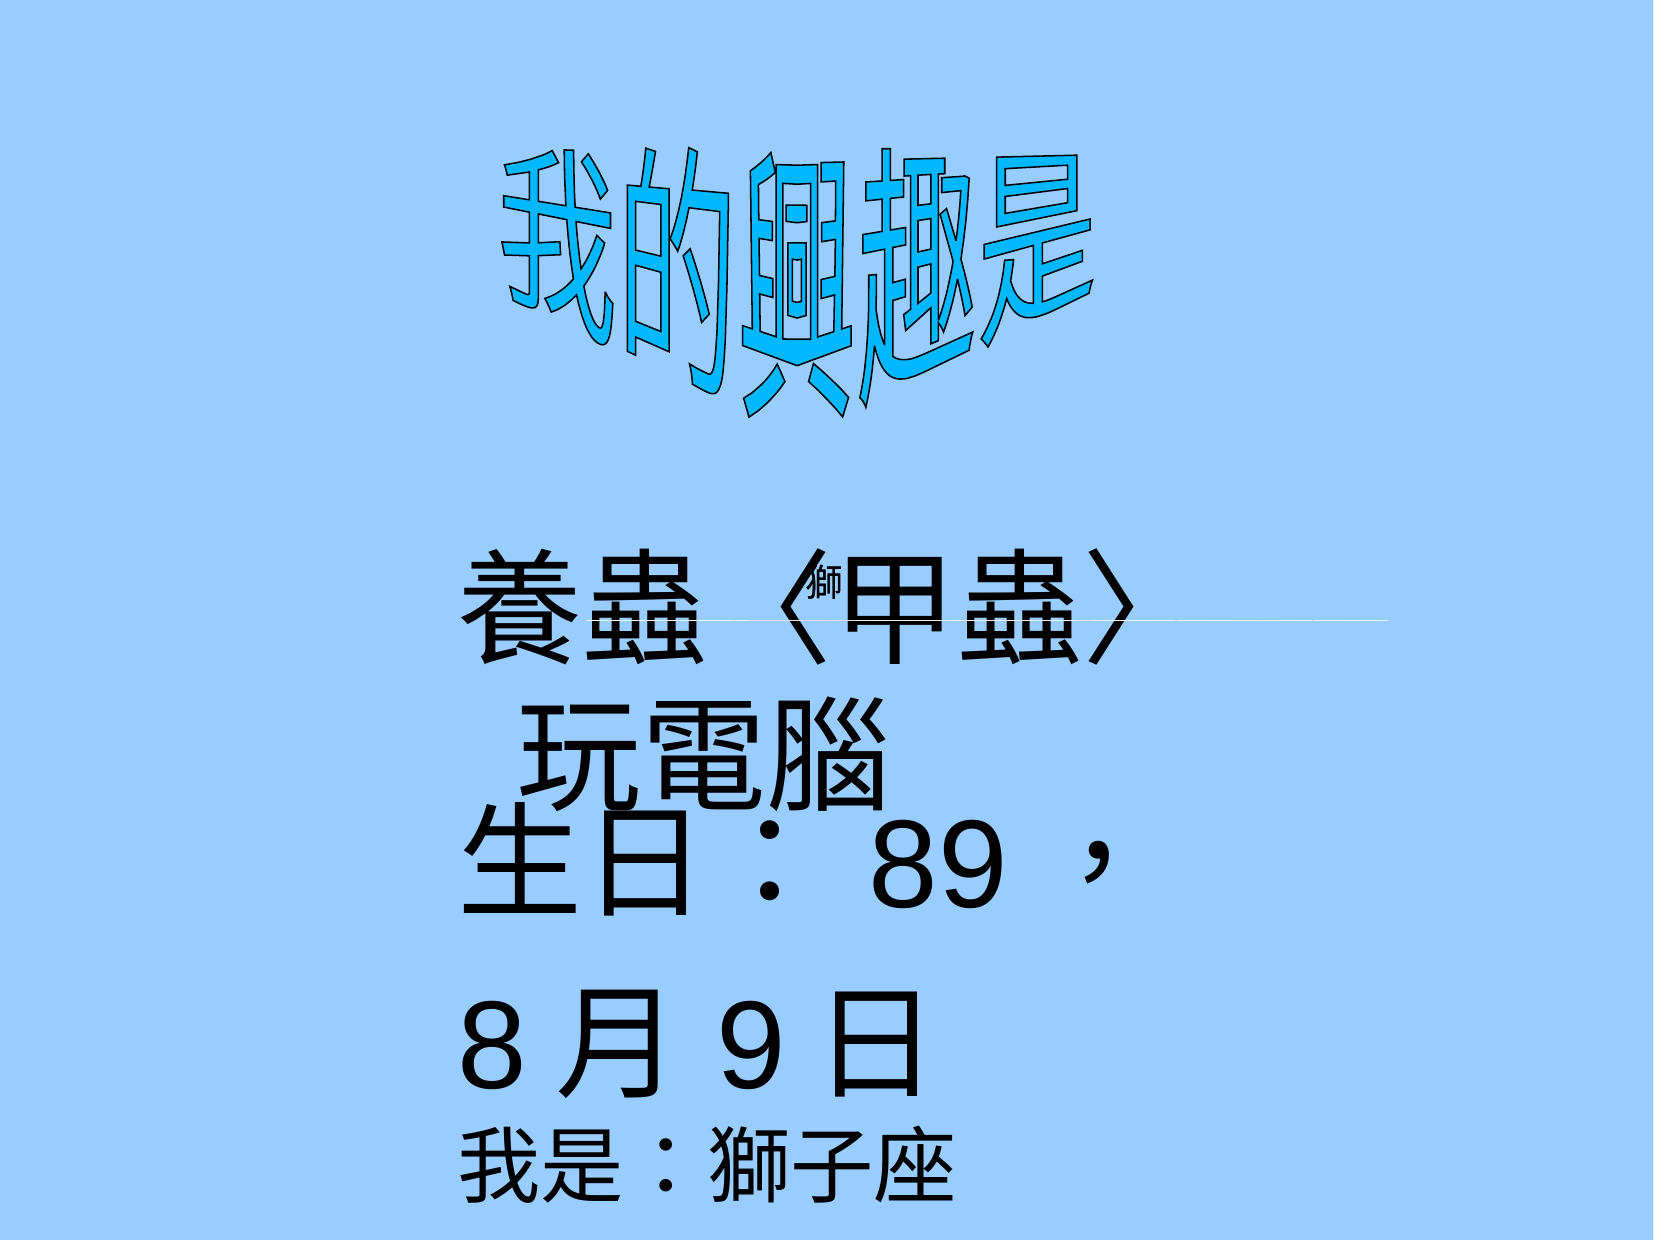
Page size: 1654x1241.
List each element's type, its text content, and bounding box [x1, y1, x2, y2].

text_box [442, 236, 1388, 501]
text_box 我的興趣是 [903, 158, 973, 344]
text_box 我的興趣是 [501, 150, 613, 345]
text_box [939, 236, 952, 315]
text_box 我的興趣是 [996, 155, 1077, 227]
text_box 生日：89，8月9日 [442, 755, 1211, 1072]
text_box [919, 236, 930, 251]
text_box 我的興趣是 [742, 152, 852, 366]
text_box 我是：獅子座 [442, 1092, 1123, 1208]
text_box 養蟲〈甲蟲〉 [442, 501, 1418, 667]
text_box [783, 236, 810, 339]
text_box 獅 [791, 545, 859, 606]
text_box 我的興趣是 [683, 248, 710, 323]
text_box 我的興趣是 [743, 364, 785, 418]
text_box 我的興趣是 [981, 219, 1093, 348]
text_box [760, 236, 776, 336]
text_box [636, 236, 660, 255]
text_box 我的興趣是 [581, 153, 608, 200]
text_box [578, 236, 596, 267]
text_box 我的興趣是 [859, 148, 973, 408]
text_box 我的興趣是 [627, 147, 729, 394]
text_box [818, 236, 835, 336]
text_box 玩電腦 [501, 649, 1063, 755]
text_box 我的興趣是 [808, 363, 849, 417]
text_box [919, 265, 930, 301]
text_box [636, 266, 660, 330]
